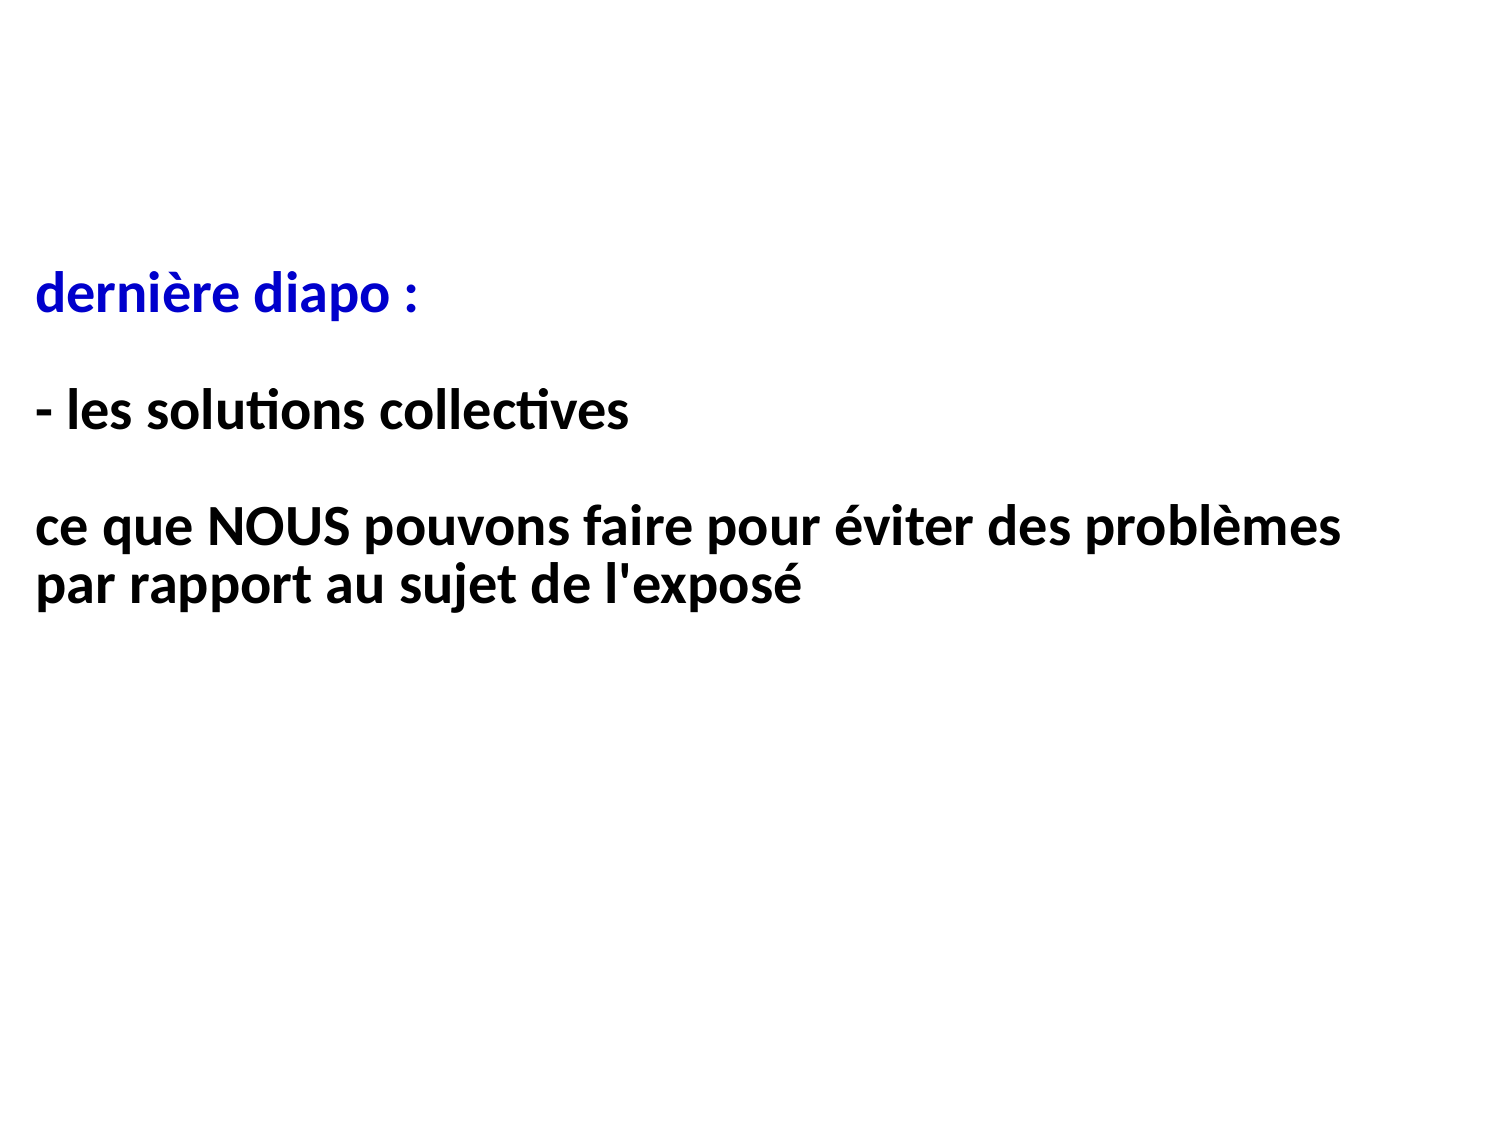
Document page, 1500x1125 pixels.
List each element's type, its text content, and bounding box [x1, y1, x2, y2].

title dernière diapo : - les solutions collectives ce que NOUS pouvons faire pour éviter des problèmes par rapport au sujet de l'exposé [35, 25, 1386, 863]
